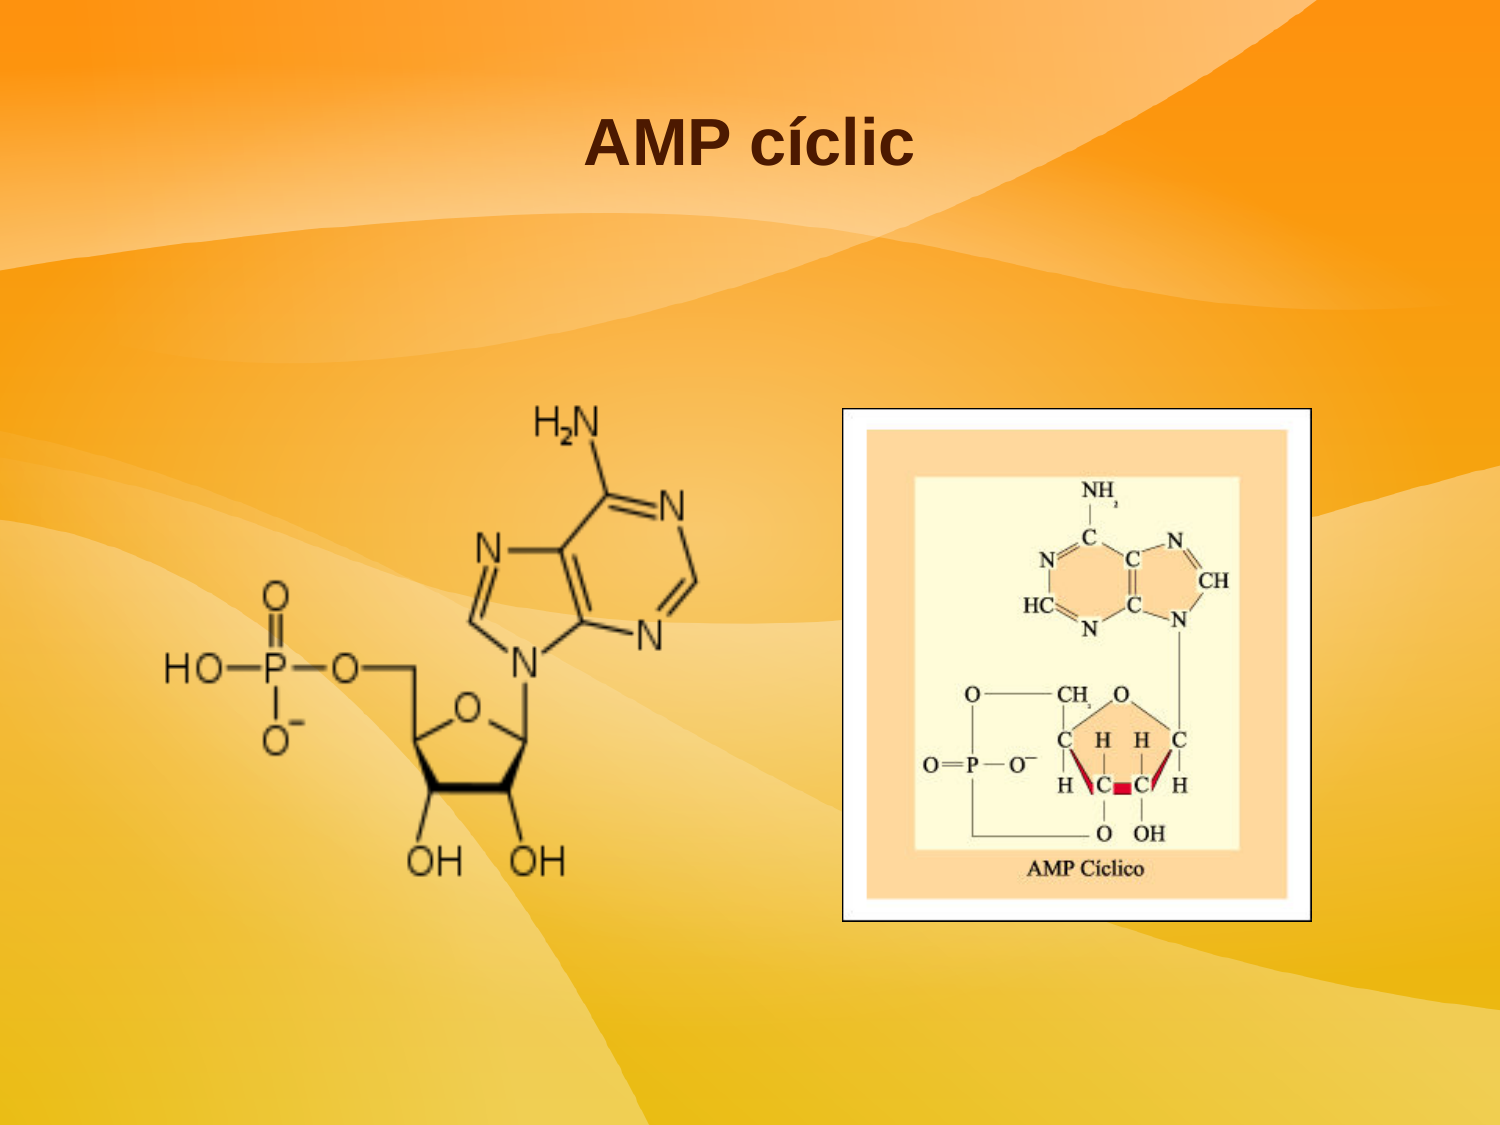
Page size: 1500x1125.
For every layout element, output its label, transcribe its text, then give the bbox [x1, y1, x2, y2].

picture [0, 0, 1500, 1125]
title AMP cíclic [75, 44, 1425, 233]
